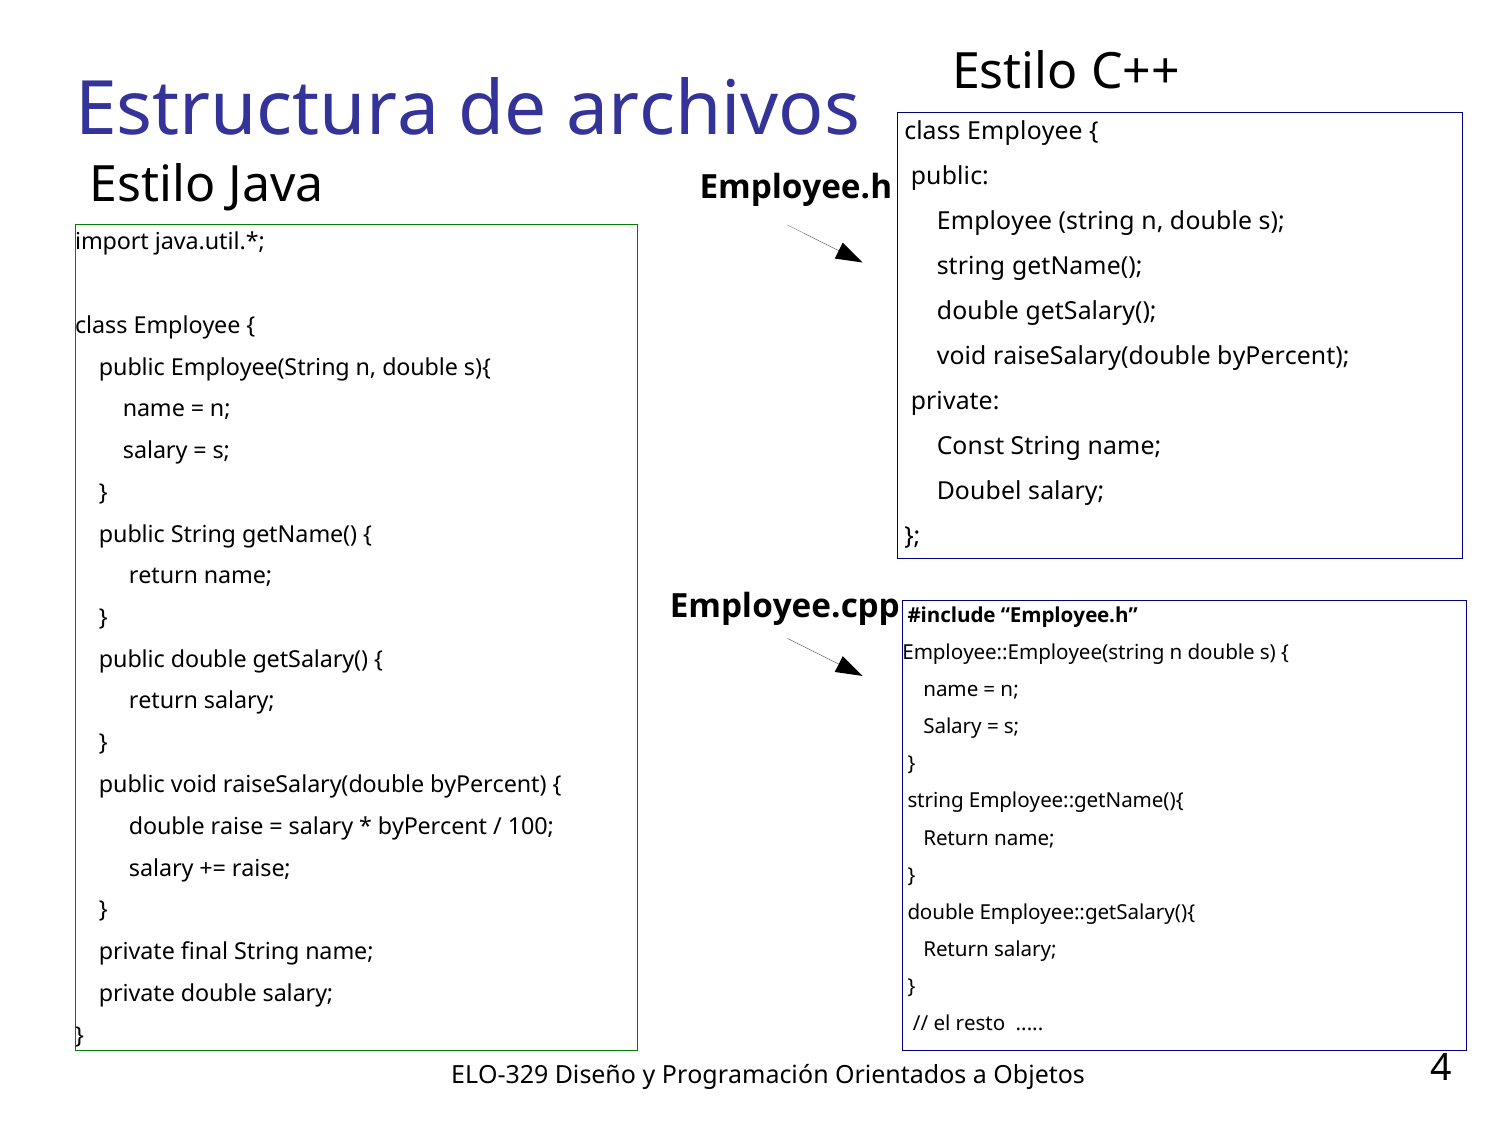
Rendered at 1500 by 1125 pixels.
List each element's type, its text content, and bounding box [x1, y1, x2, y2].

list import java.util.*; class Employee { public Employee(String n, double s){ name = n; salary = s; } public String getName() { return name; } public double getSalary() { return salary; } public void raiseSalary(double byPercent) { double raise = salary * byPercent / 100; salary += raise; } private final String name; private double salary; } [75, 224, 638, 1051]
list #include “Employee.h” Employee::Employee(string n double s) { name = n; Salary = s; } string Employee::getName(){ Return name; } double Employee::getSalary(){ Return salary; } // el resto ..... [902, 600, 1467, 1051]
list class Employee { public: Employee (string n, double s); string getName(); double getSalary(); void raiseSalary(double byPercent); private: Const String name; Doubel salary; }; [897, 112, 1463, 559]
text_box Employee.cpp [655, 581, 918, 637]
text_box Employee.h [684, 162, 910, 217]
title Estructura de archivos [75, 19, 1500, 183]
text_box Estilo C++ [937, 37, 1201, 113]
text_box Estilo Java [75, 149, 376, 225]
